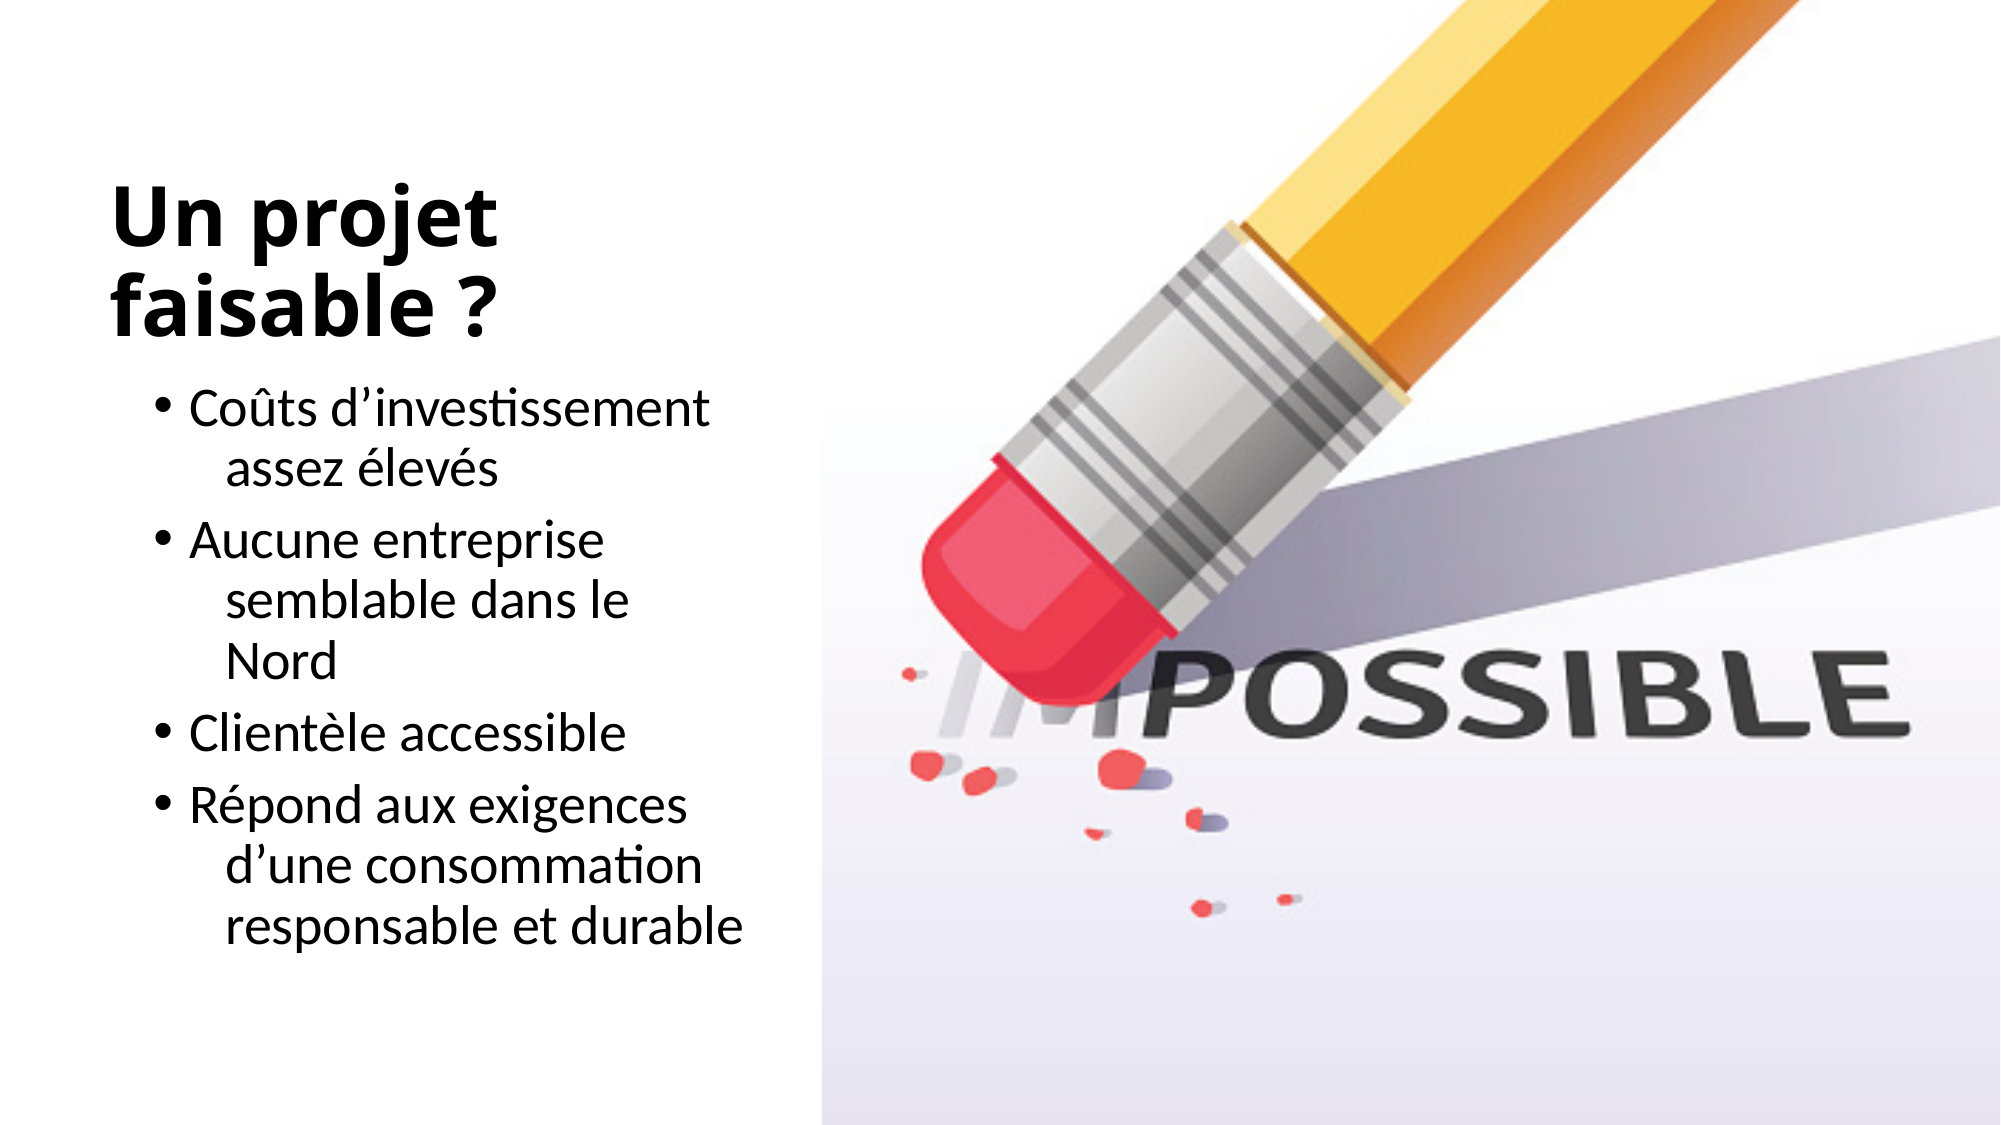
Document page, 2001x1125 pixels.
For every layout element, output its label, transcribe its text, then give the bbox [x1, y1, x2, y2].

picture [821, 0, 2000, 1125]
text_box [0, 0, 821, 1125]
title Un projet faisable ? [94, 82, 804, 448]
text_box Coûts d’investissement assez élevés Aucune entreprise semblable dans le Nord Clientèle accessible Répond aux exigences d’une consommation responsable et durable [120, 370, 761, 1002]
